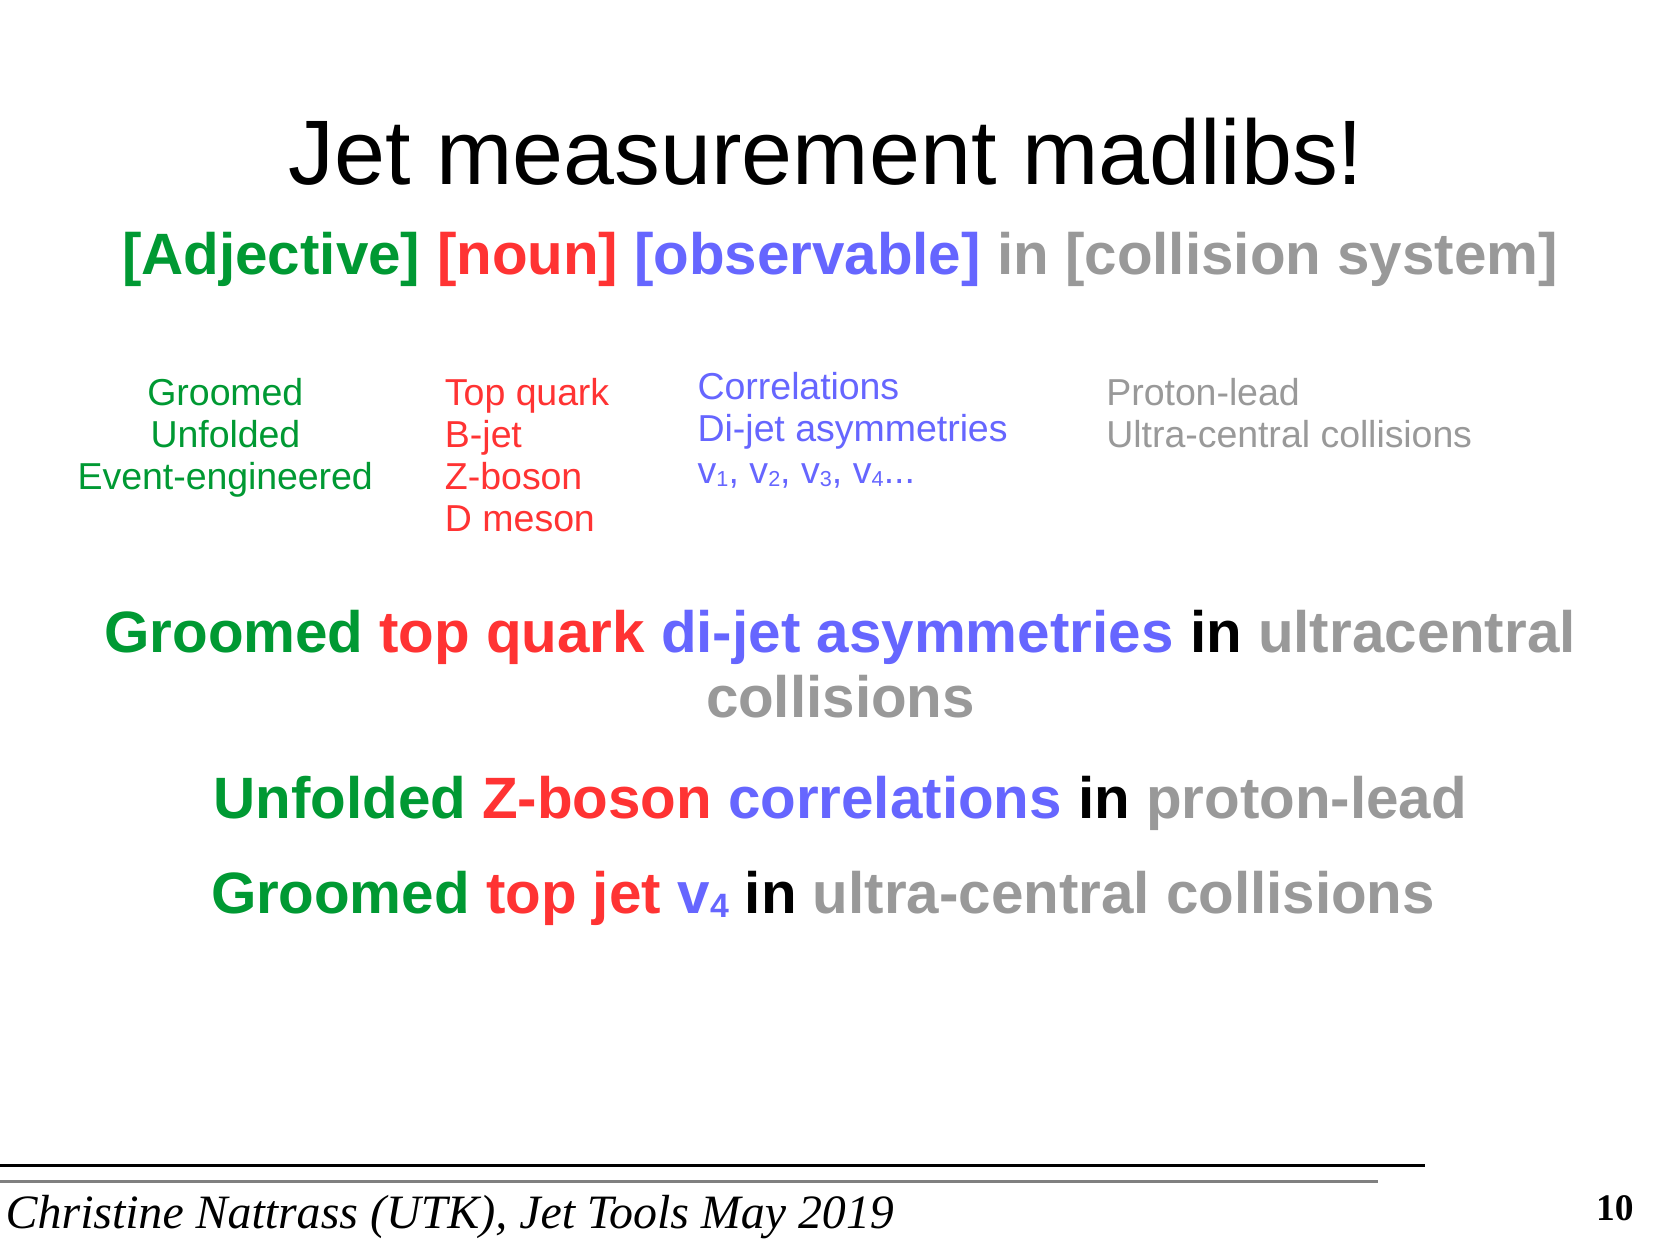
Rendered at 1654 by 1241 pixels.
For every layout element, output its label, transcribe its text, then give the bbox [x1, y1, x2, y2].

text_box Correlations Di-jet asymmetries v1, v2, v3, v4... [682, 358, 1033, 512]
text_box [Adjective] [noun] [observable] in [collision system] [7, 214, 1654, 309]
text_box Unfolded Z-boson correlations in proton-lead [7, 757, 1654, 852]
text_box Proton-lead Ultra-central collisions [1091, 364, 1533, 505]
title Jet measurement madlibs! [82, 49, 1571, 214]
text_box Groomed top jet v4 in ultra-central collisions [0, 852, 1654, 953]
text_box Groomed Unfolded Event-engineered [28, 364, 422, 547]
text_box Top quark B-jet Z-boson D meson [430, 364, 650, 592]
text_box Groomed top quark di-jet asymmetries in ultracentral collisions [7, 592, 1654, 738]
